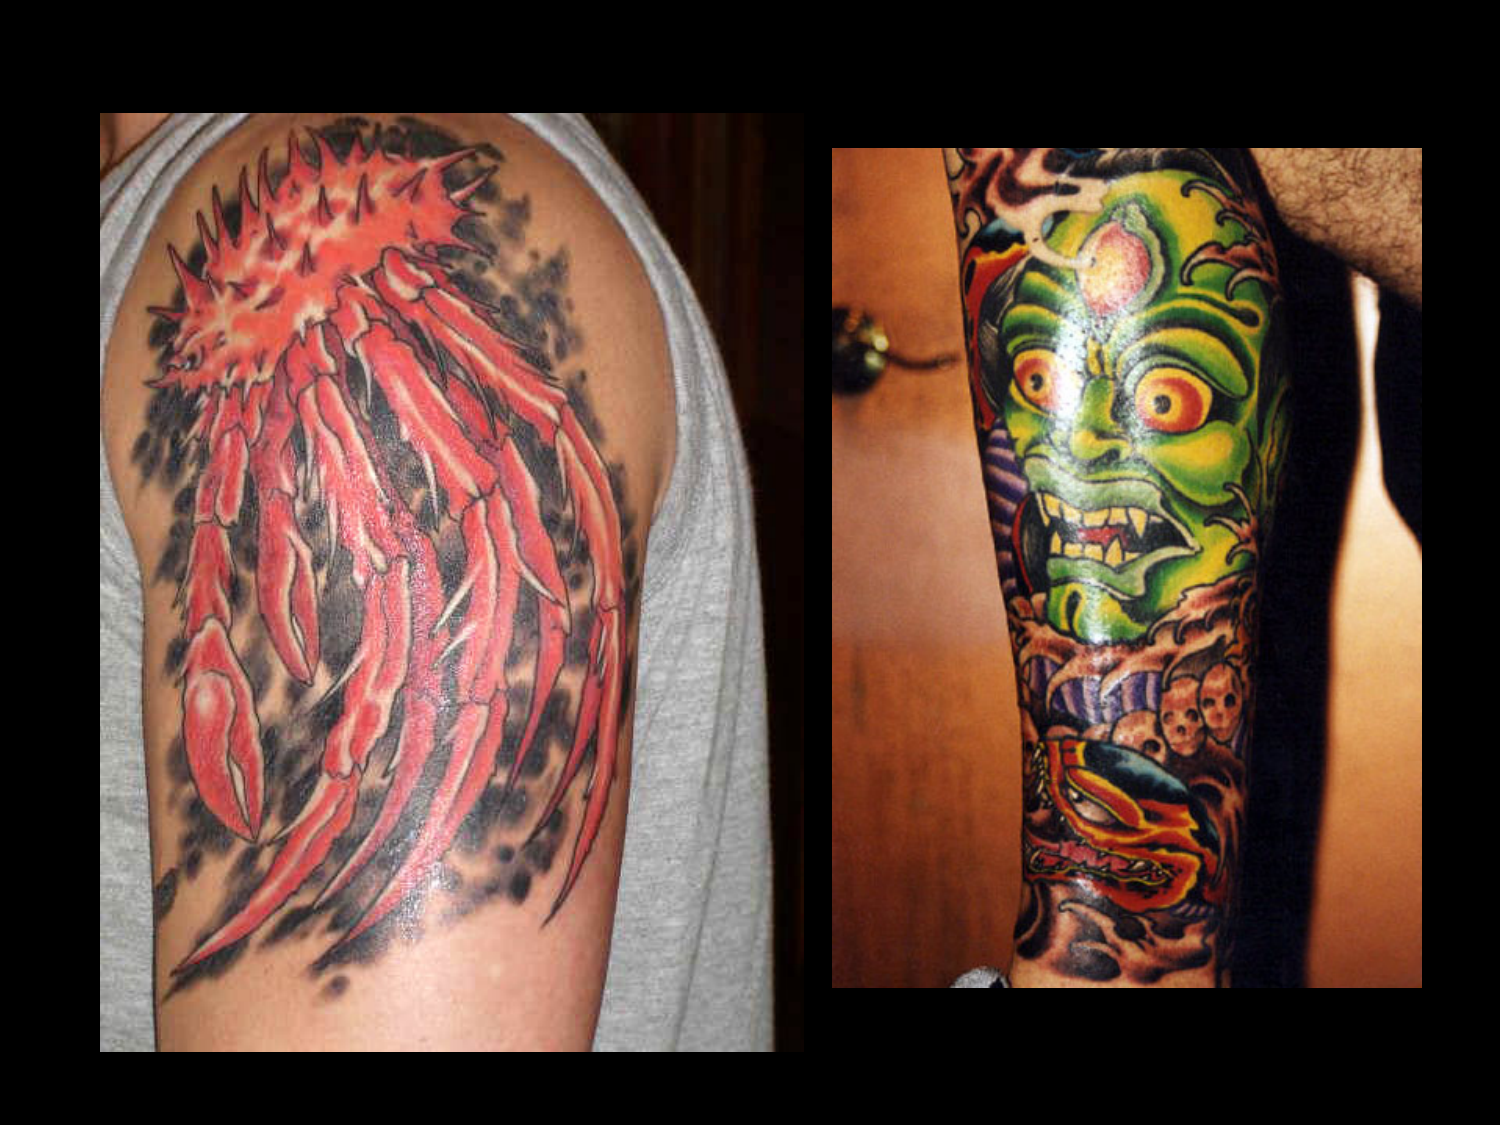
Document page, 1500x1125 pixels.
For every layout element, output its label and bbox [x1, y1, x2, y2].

picture [100, 113, 804, 1052]
picture [832, 148, 1422, 989]
